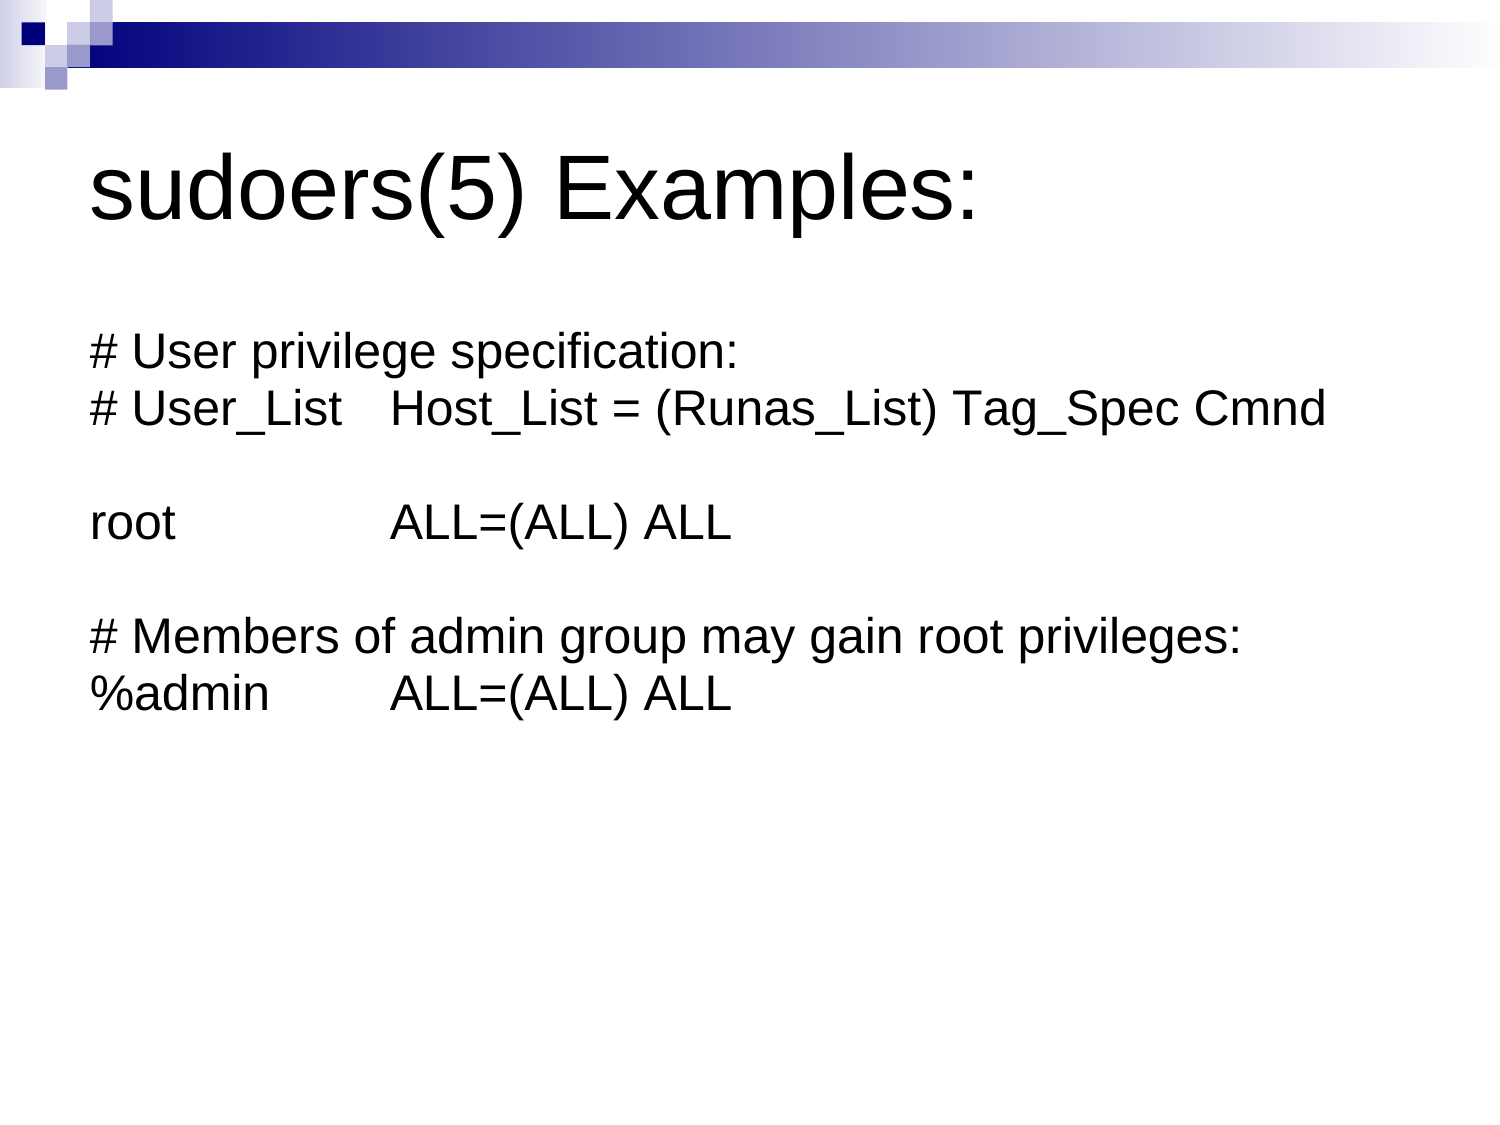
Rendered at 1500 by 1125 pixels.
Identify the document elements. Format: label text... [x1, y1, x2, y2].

list # User privilege specification: # User_List Host_List = (Runas_List) Tag_Spec Cmnd root ALL=(ALL) ALL # Members of admin group may gain root privileges: %admin ALL=(ALL) ALL [75, 324, 1426, 963]
title sudoers(5) Examples: [75, 75, 1426, 301]
